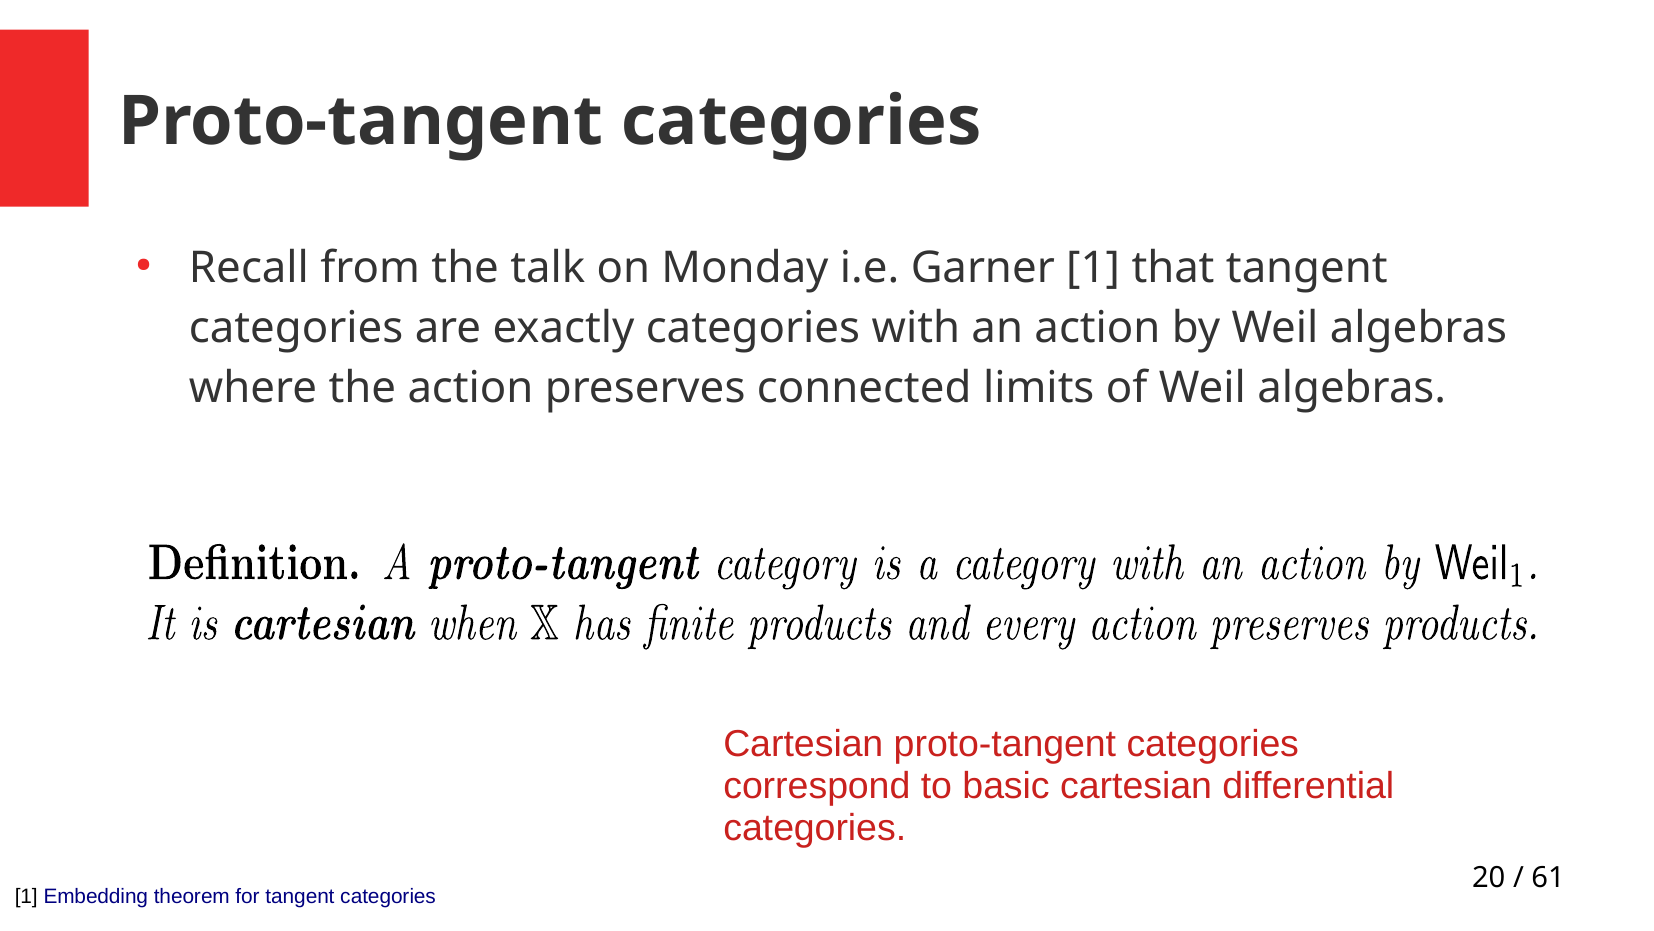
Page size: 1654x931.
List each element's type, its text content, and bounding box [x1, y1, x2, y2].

title Proto-tangent categories [118, 29, 1595, 207]
text_box [147, 543, 1536, 650]
text_box Cartesian proto-tangent categories correspond to basic cartesian differential categories. [708, 715, 1447, 857]
list Recall from the talk on Monday i.e. Garner [1] that tangent categories are exactly categories with an action by Weil algebras where the action preserves connected limits of Weil algebras. [118, 236, 1595, 798]
text_box [1] Embedding theorem for tangent categories [0, 877, 739, 916]
